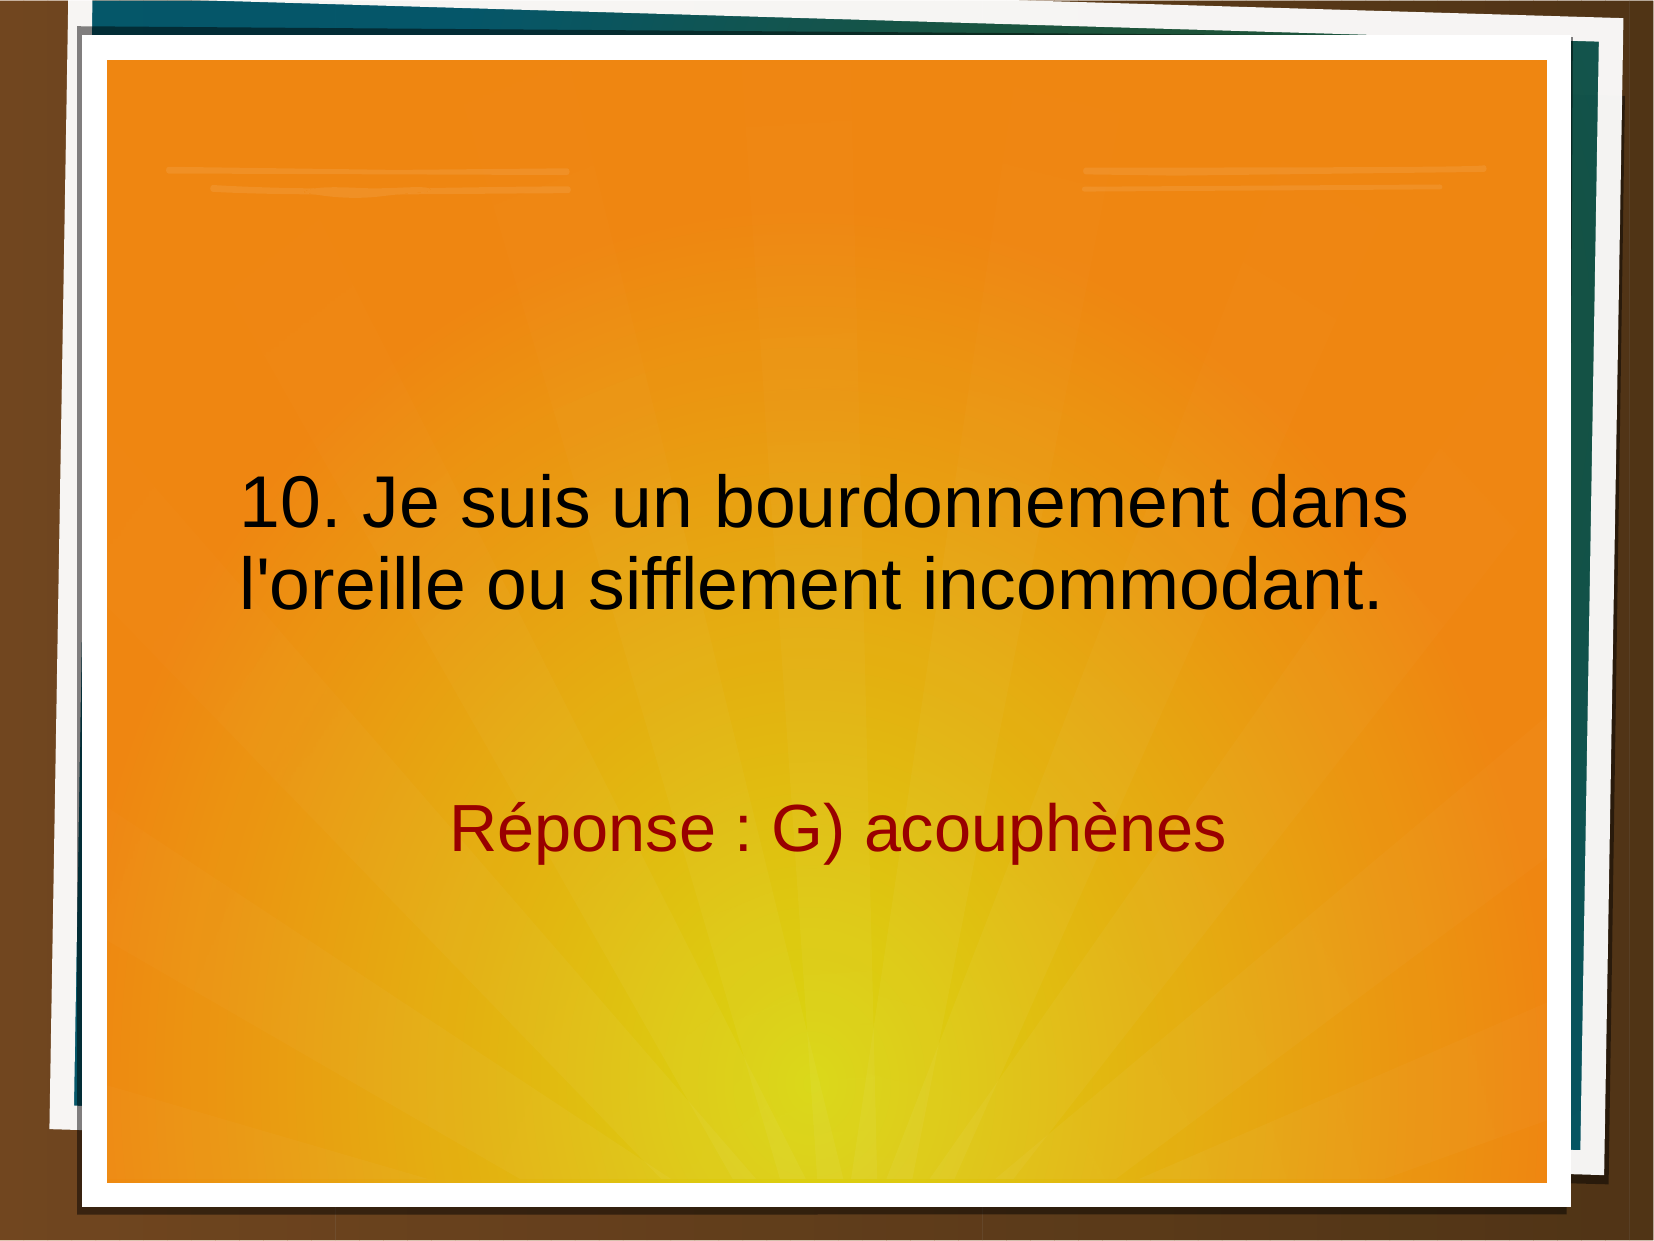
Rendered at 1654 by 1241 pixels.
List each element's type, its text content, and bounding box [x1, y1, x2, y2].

list 10. Je suis un bourdonnement dans l'oreille ou sifflement incommodant. [183, 460, 1418, 686]
text_box Réponse : G) acouphènes [224, 791, 1453, 867]
